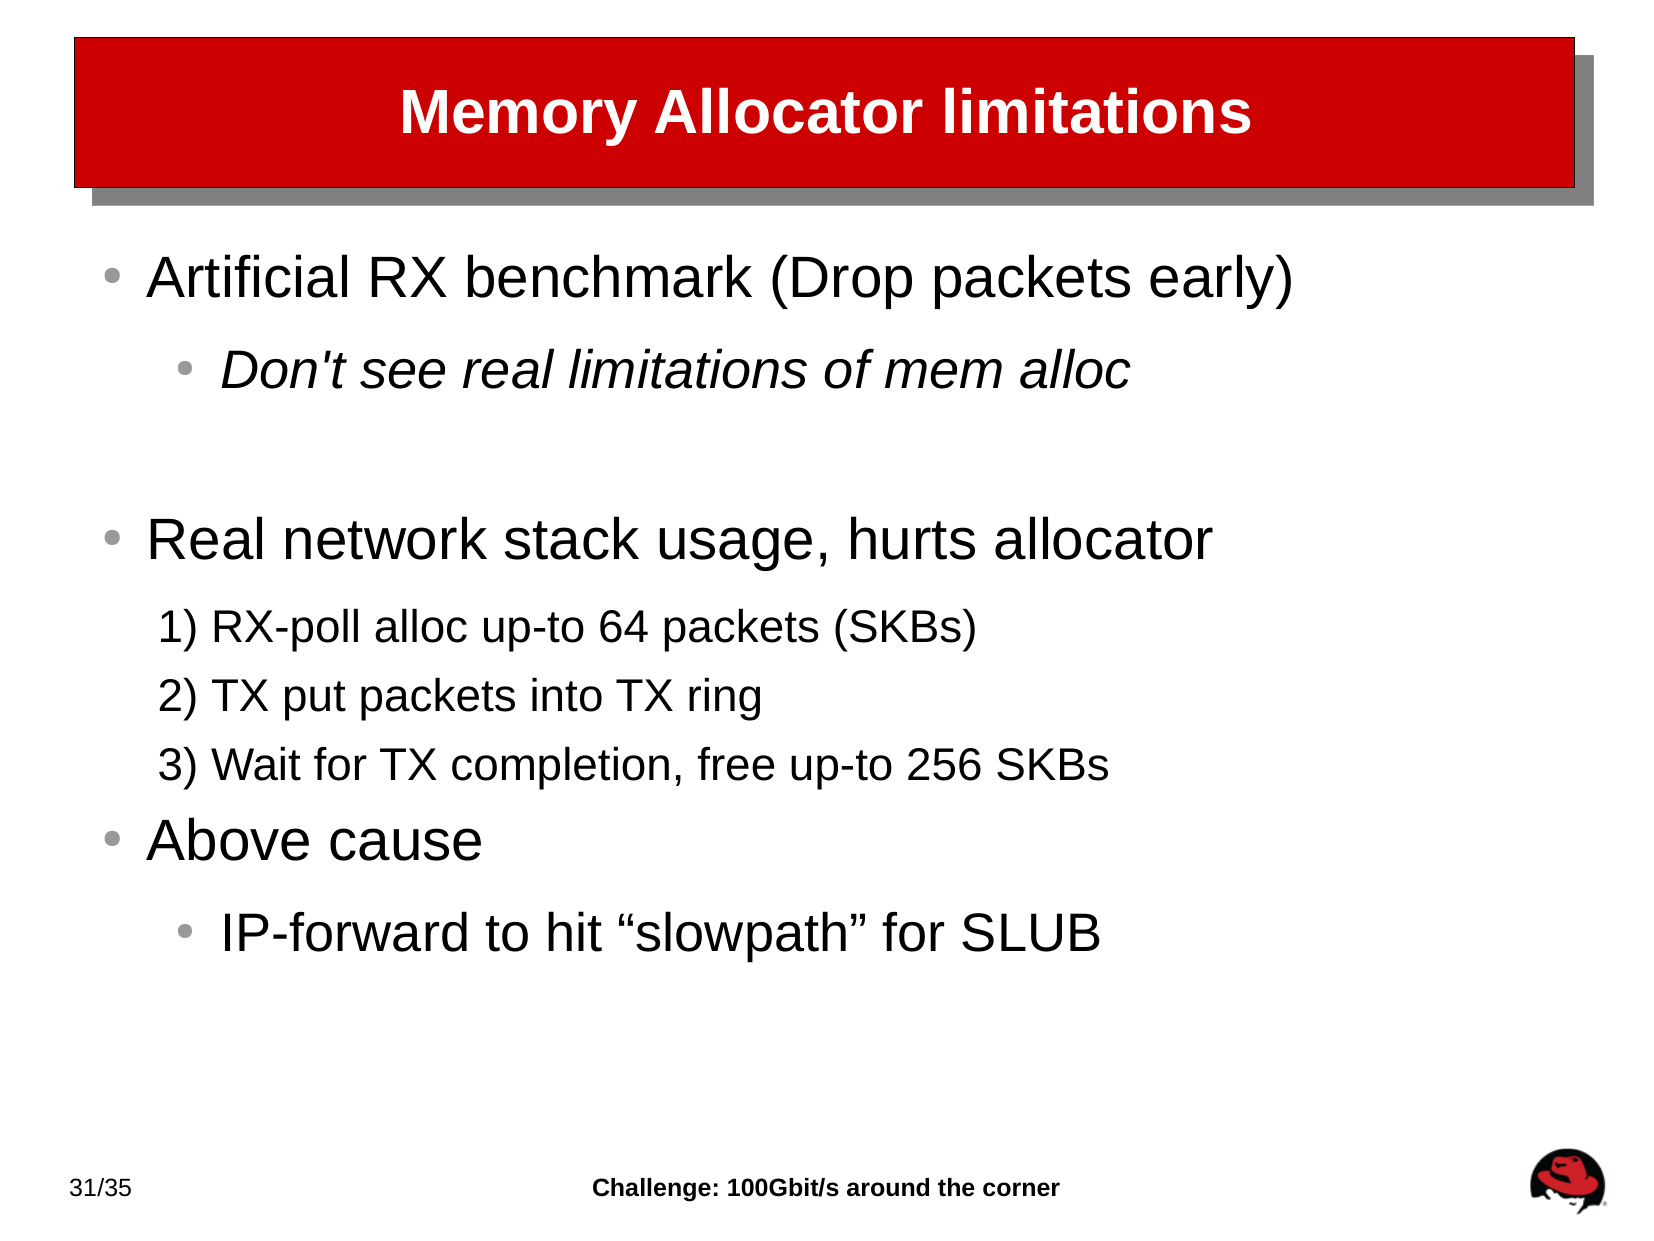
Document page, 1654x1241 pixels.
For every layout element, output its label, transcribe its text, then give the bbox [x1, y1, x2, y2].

list Artificial RX benchmark (Drop packets early) Don't see real limitations of mem alloc Real network stack usage, hurts allocator RX-poll alloc up-to 64 packets (SKBs) TX put packets into TX ring Wait for TX completion, free up-to 256 SKBs Above cause IP-forward to hit “slowpath” for SLUB [86, 244, 1575, 1059]
picture [1529, 1146, 1613, 1224]
title Memory Allocator limitations [82, 37, 1571, 188]
